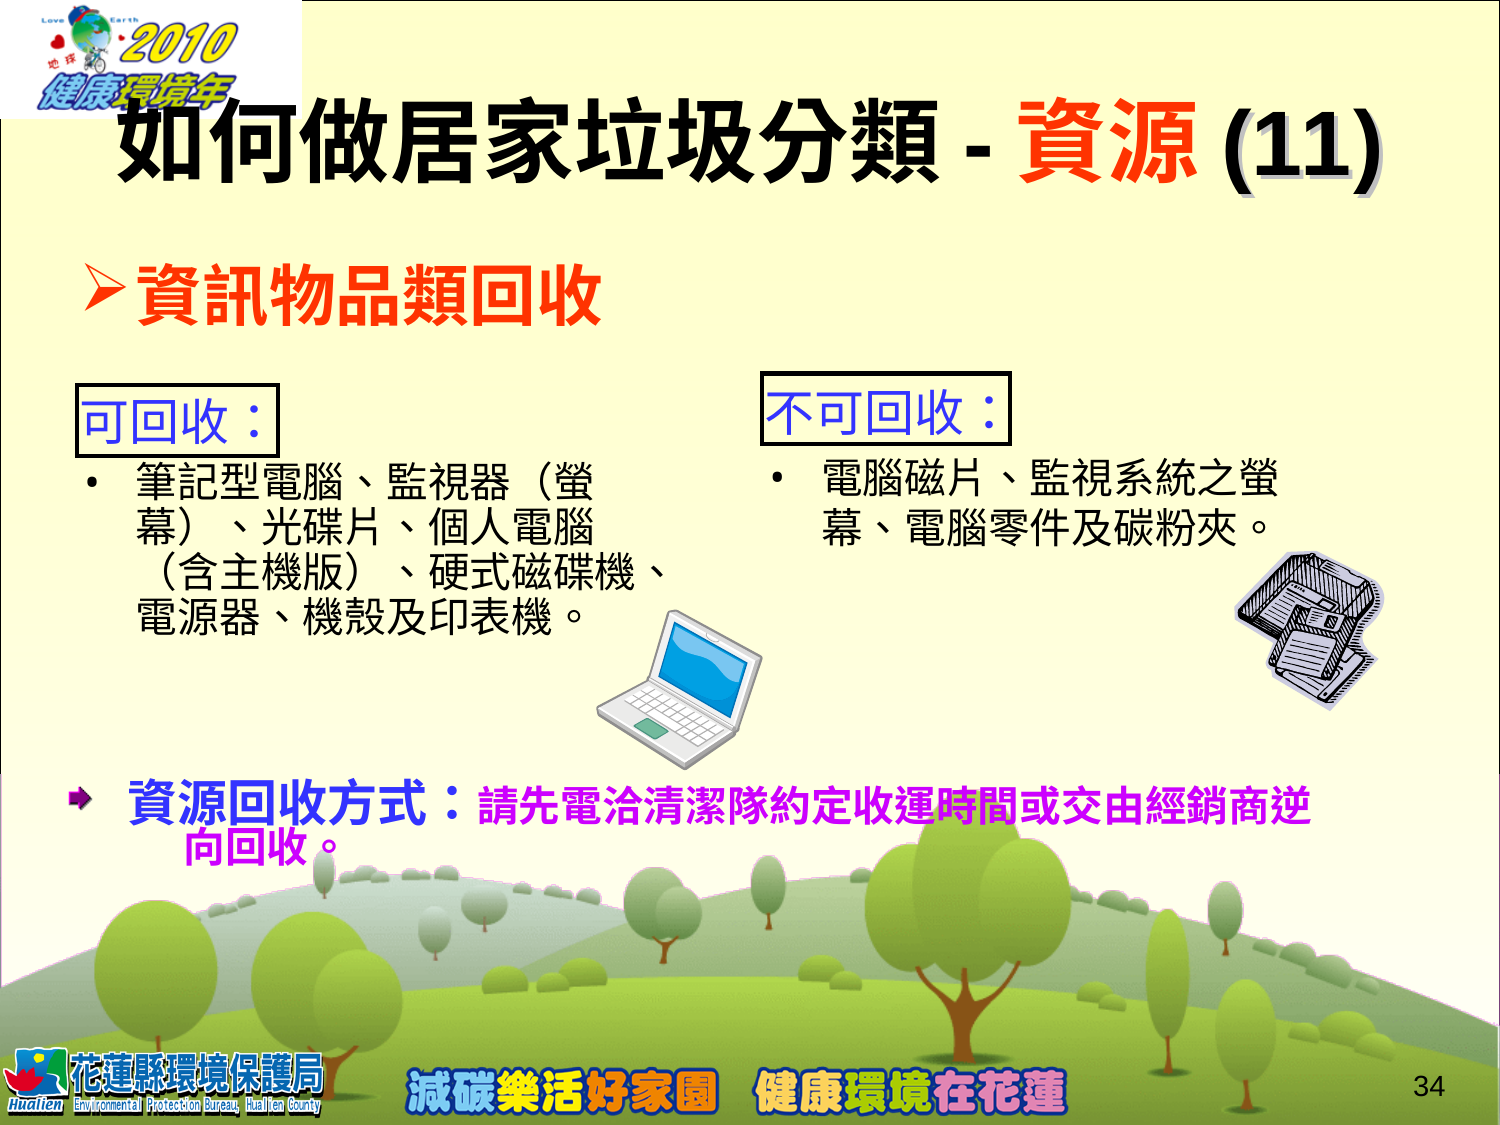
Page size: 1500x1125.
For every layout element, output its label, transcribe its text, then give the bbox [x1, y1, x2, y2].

picture [0, 774, 1500, 1125]
text_box [761, 373, 1010, 445]
text_box [76, 385, 278, 457]
picture [596, 609, 763, 771]
text_box 不可回收： 電腦磁片、監視系統之螢幕、電腦零件及碳粉夾。 [750, 373, 1318, 658]
text_box 資訊物品類回收 可回收： 筆記型電腦、監視器（螢幕）、光碟片、個人電腦（含主機版）、硬式磁碟機、電源器、機殼及印表機。 [64, 255, 656, 728]
title 如何做居家垃圾分類-資源(11) [75, 45, 1426, 233]
picture [0, 0, 302, 119]
text_box 資源回收方式：請先電洽清潔隊約定收運時間或交由經銷商逆向回收。 [112, 774, 1365, 917]
picture [1234, 550, 1385, 712]
